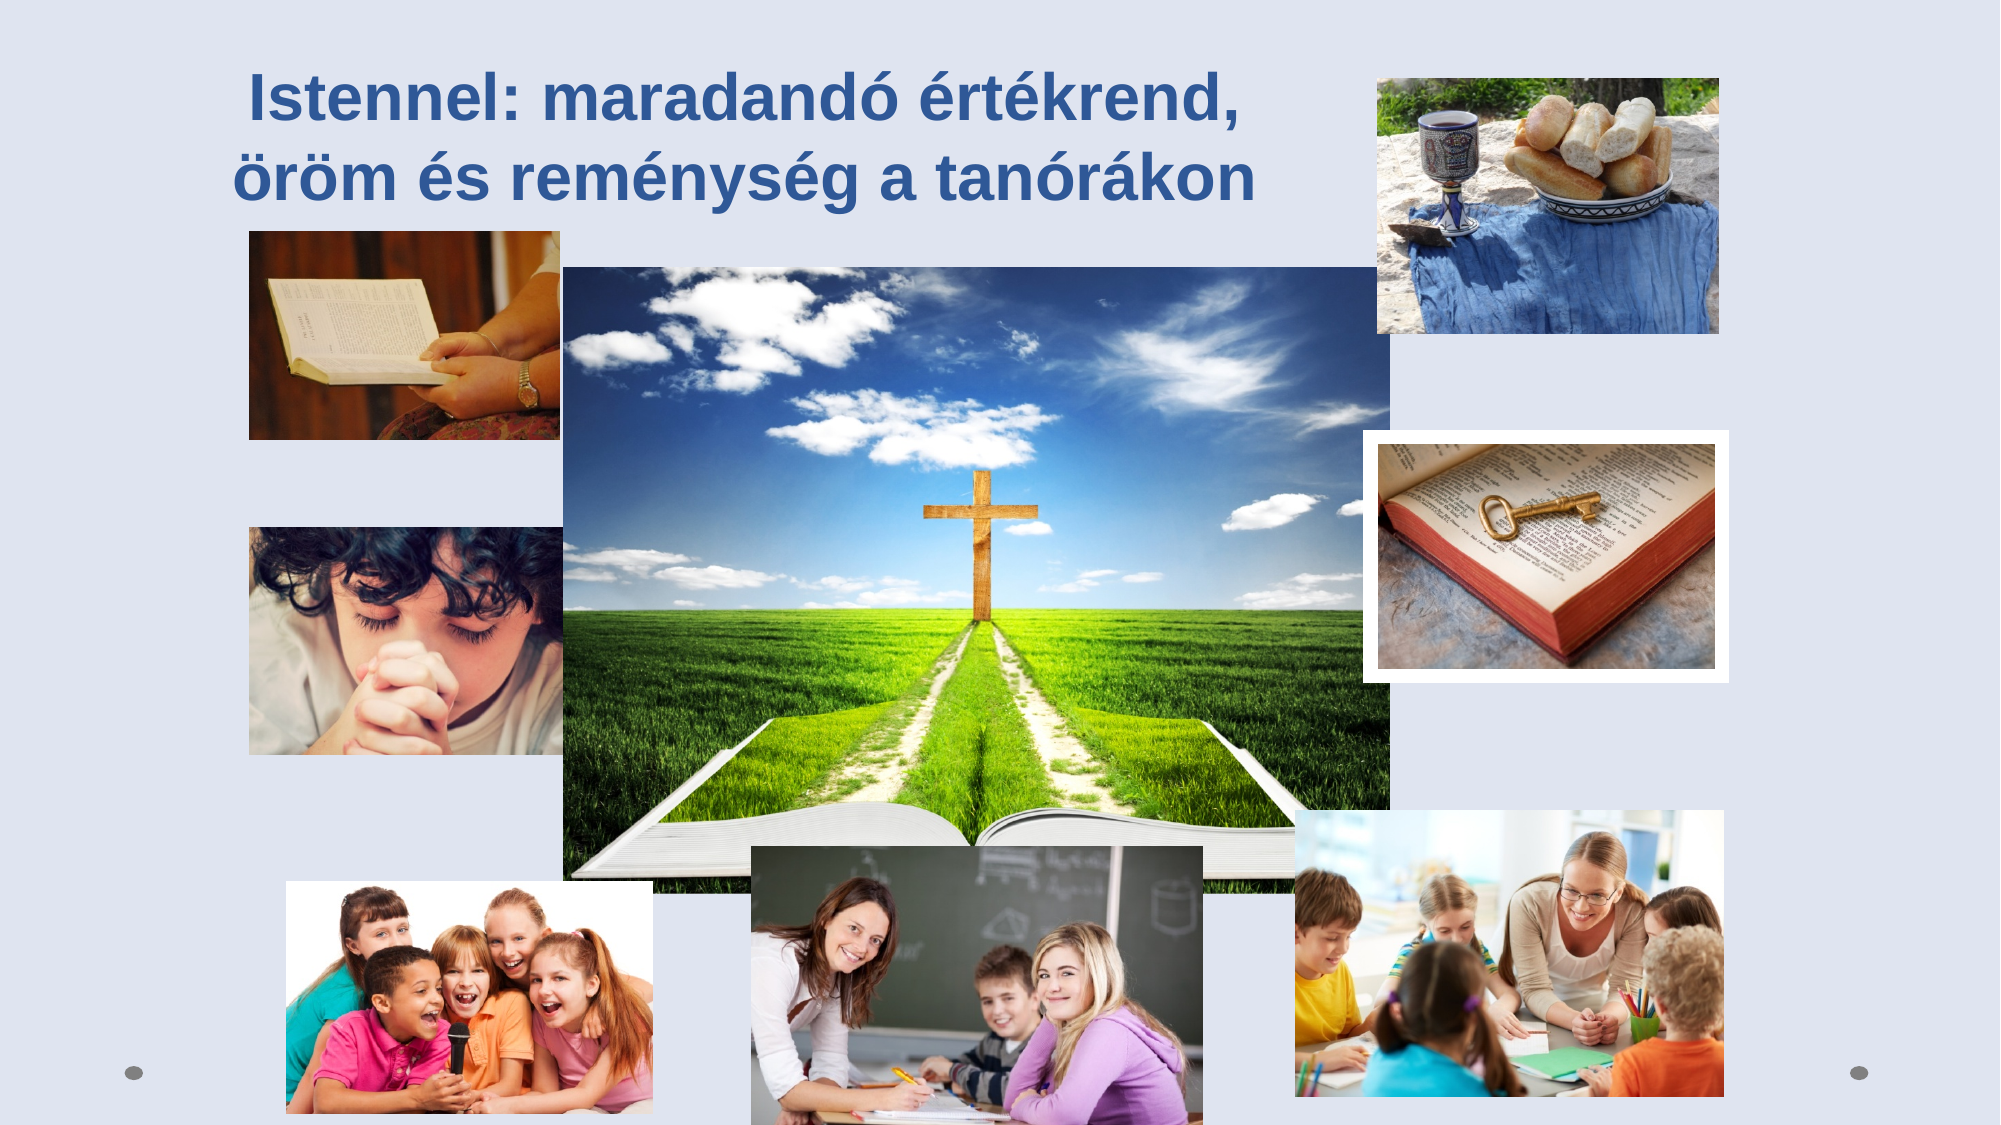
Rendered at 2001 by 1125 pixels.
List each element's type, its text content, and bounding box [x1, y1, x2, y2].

picture [249, 231, 560, 440]
picture [249, 78, 1724, 1125]
title Istennel: maradandó értékrend, öröm és reménység a tanórákon [195, 45, 1296, 234]
picture [1377, 444, 1715, 669]
